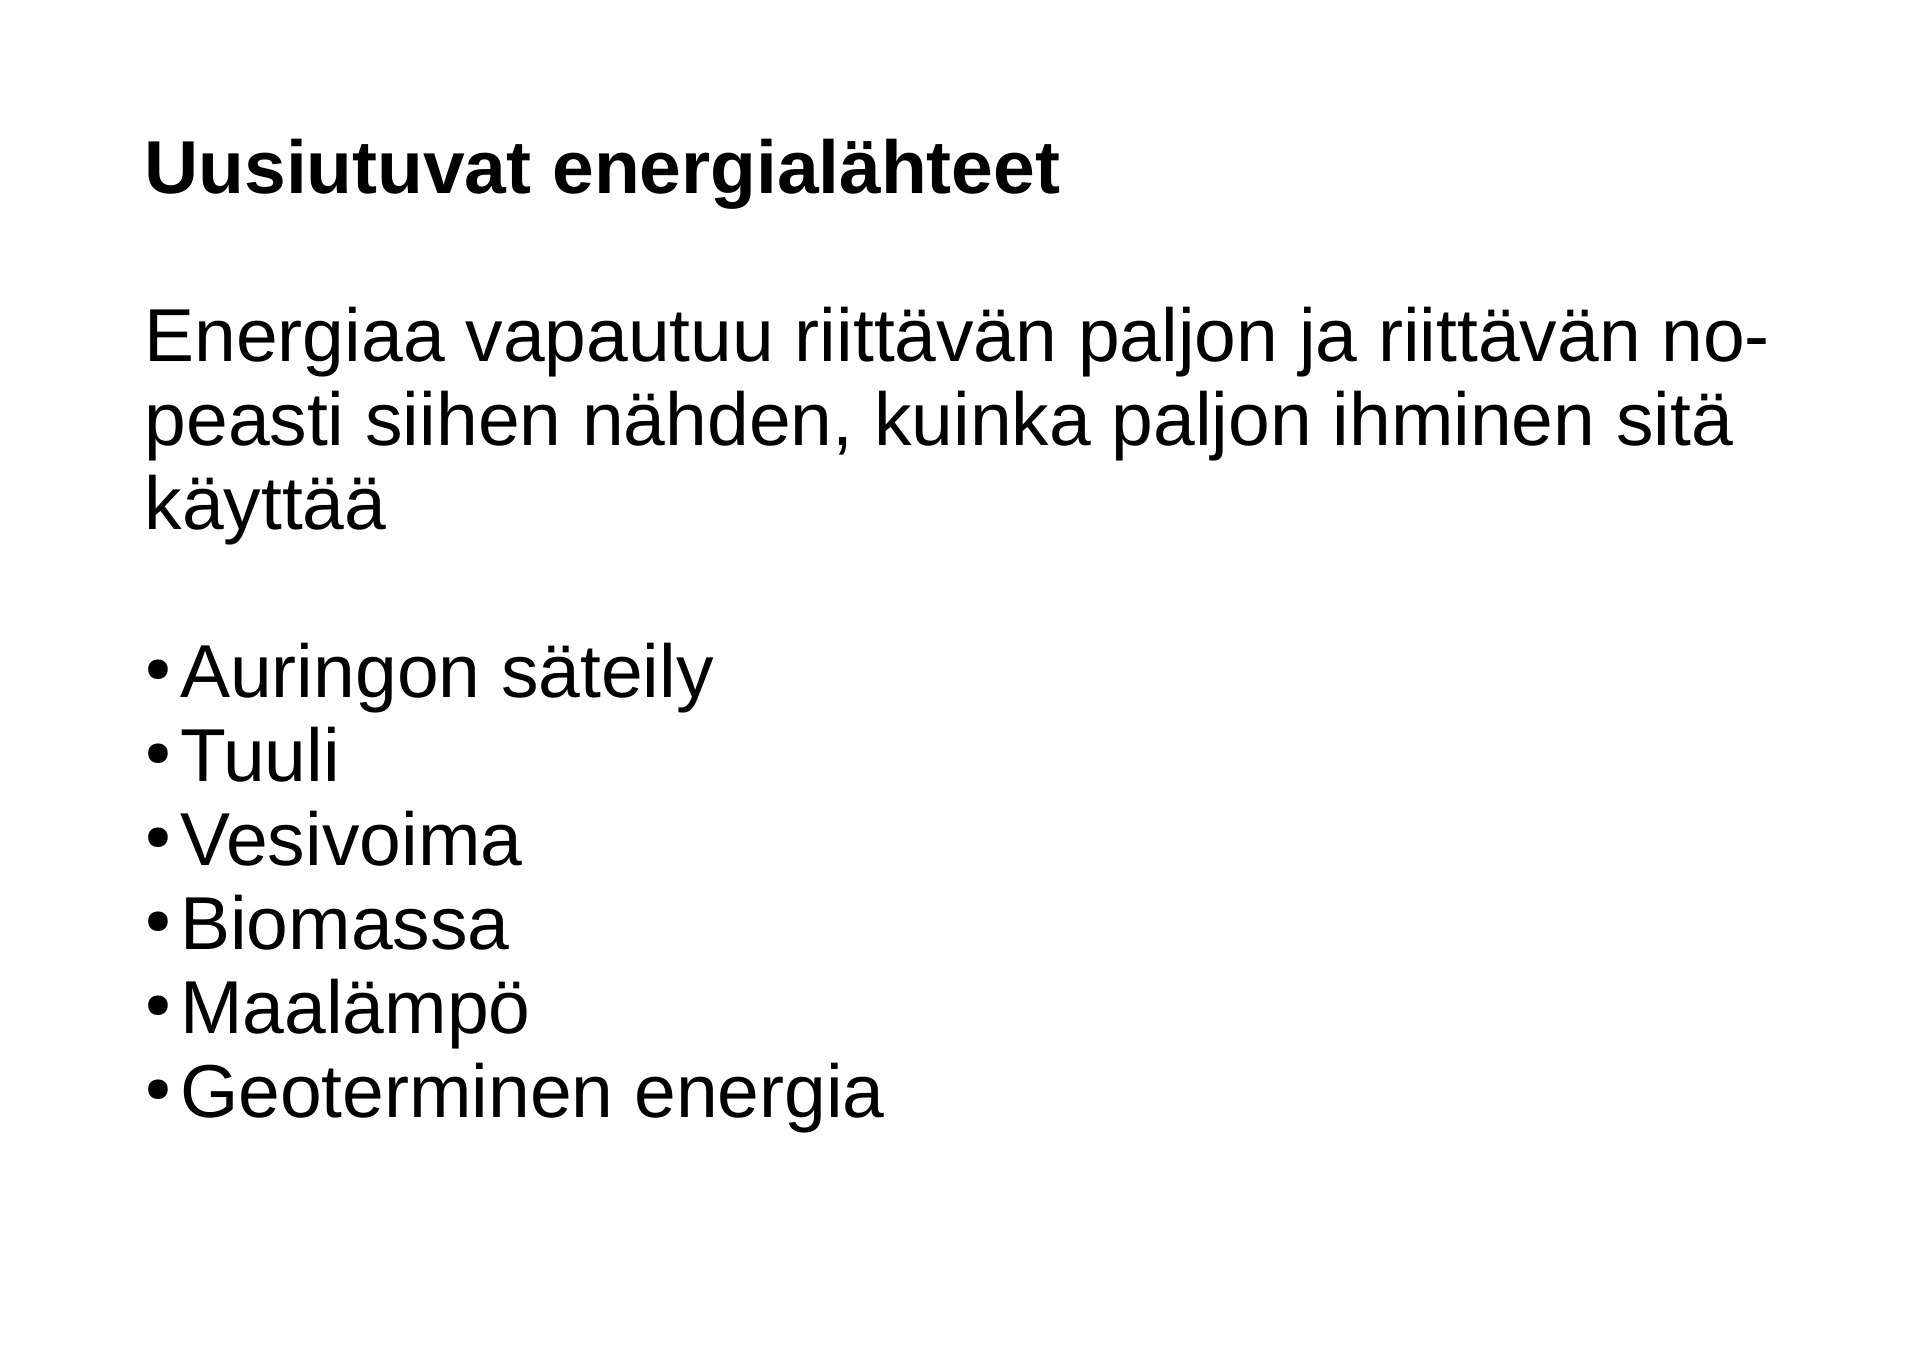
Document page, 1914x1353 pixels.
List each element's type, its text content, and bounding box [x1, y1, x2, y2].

text_box Uusiutuvat energialähteet Energiaa vapautuu riittävän paljon ja riittävän no-peasti siihen nähden, kuinka paljon ihminen sitä käyttää Auringon säteily Tuuli Vesivoima Biomassa Maalämpö Geoterminen energia [129, 118, 1831, 1141]
